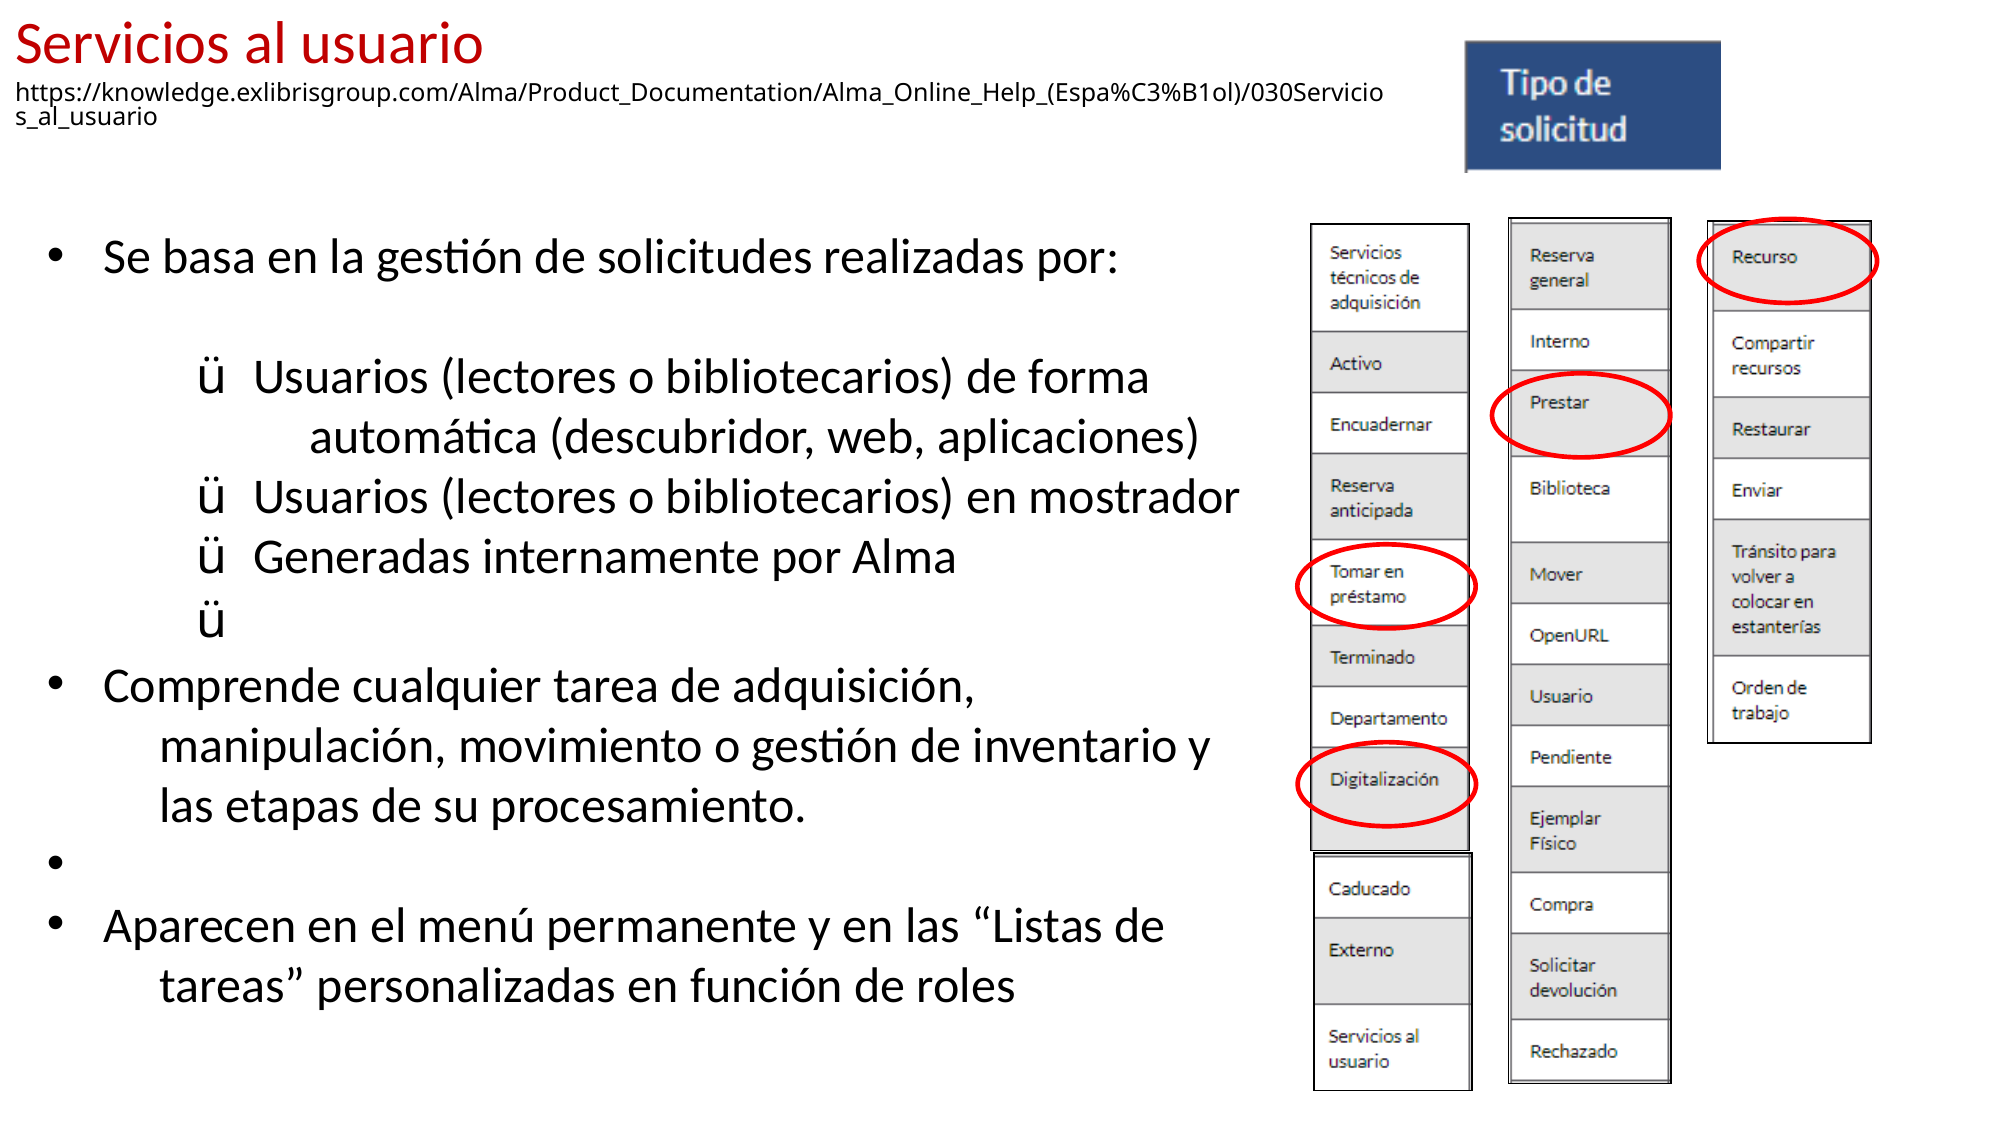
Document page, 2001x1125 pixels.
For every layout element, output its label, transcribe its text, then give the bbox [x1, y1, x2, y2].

picture [1311, 745, 1469, 823]
picture [1708, 281, 1871, 743]
title Servicios al usuario https://knowledge.exlibrisgroup.com/Alma/Product_Documentation/Alma_Online_Help_(Espa%C3%B1ol)/030Servicios_al_usuario [0, 0, 1410, 119]
picture [1311, 224, 1469, 565]
picture [1311, 805, 1469, 850]
picture [1509, 376, 1668, 455]
picture [1509, 427, 1671, 1083]
picture [1509, 218, 1671, 404]
text_box Se basa en la gestión de solicitudes realizadas por: Usuarios (lectores o bibliotecarios) de forma automática (descubridor, web, aplicaciones) Usuarios (lectores o bibliotecarios) en mostrador Generadas internamente por Alma Comprende cualquier tarea de adquisición, manipulación, movimiento o gestión de inventario y las etapas de su procesamiento. Aparecen en el menú permanente y en las “Listas de tareas” personalizadas en función de roles [31, 216, 1260, 1020]
picture [1311, 547, 1469, 626]
picture [1314, 853, 1472, 1090]
picture [1833, 221, 1871, 241]
picture [1458, 40, 1721, 173]
picture [1708, 221, 1743, 238]
picture [1311, 607, 1469, 763]
picture [1708, 222, 1871, 300]
